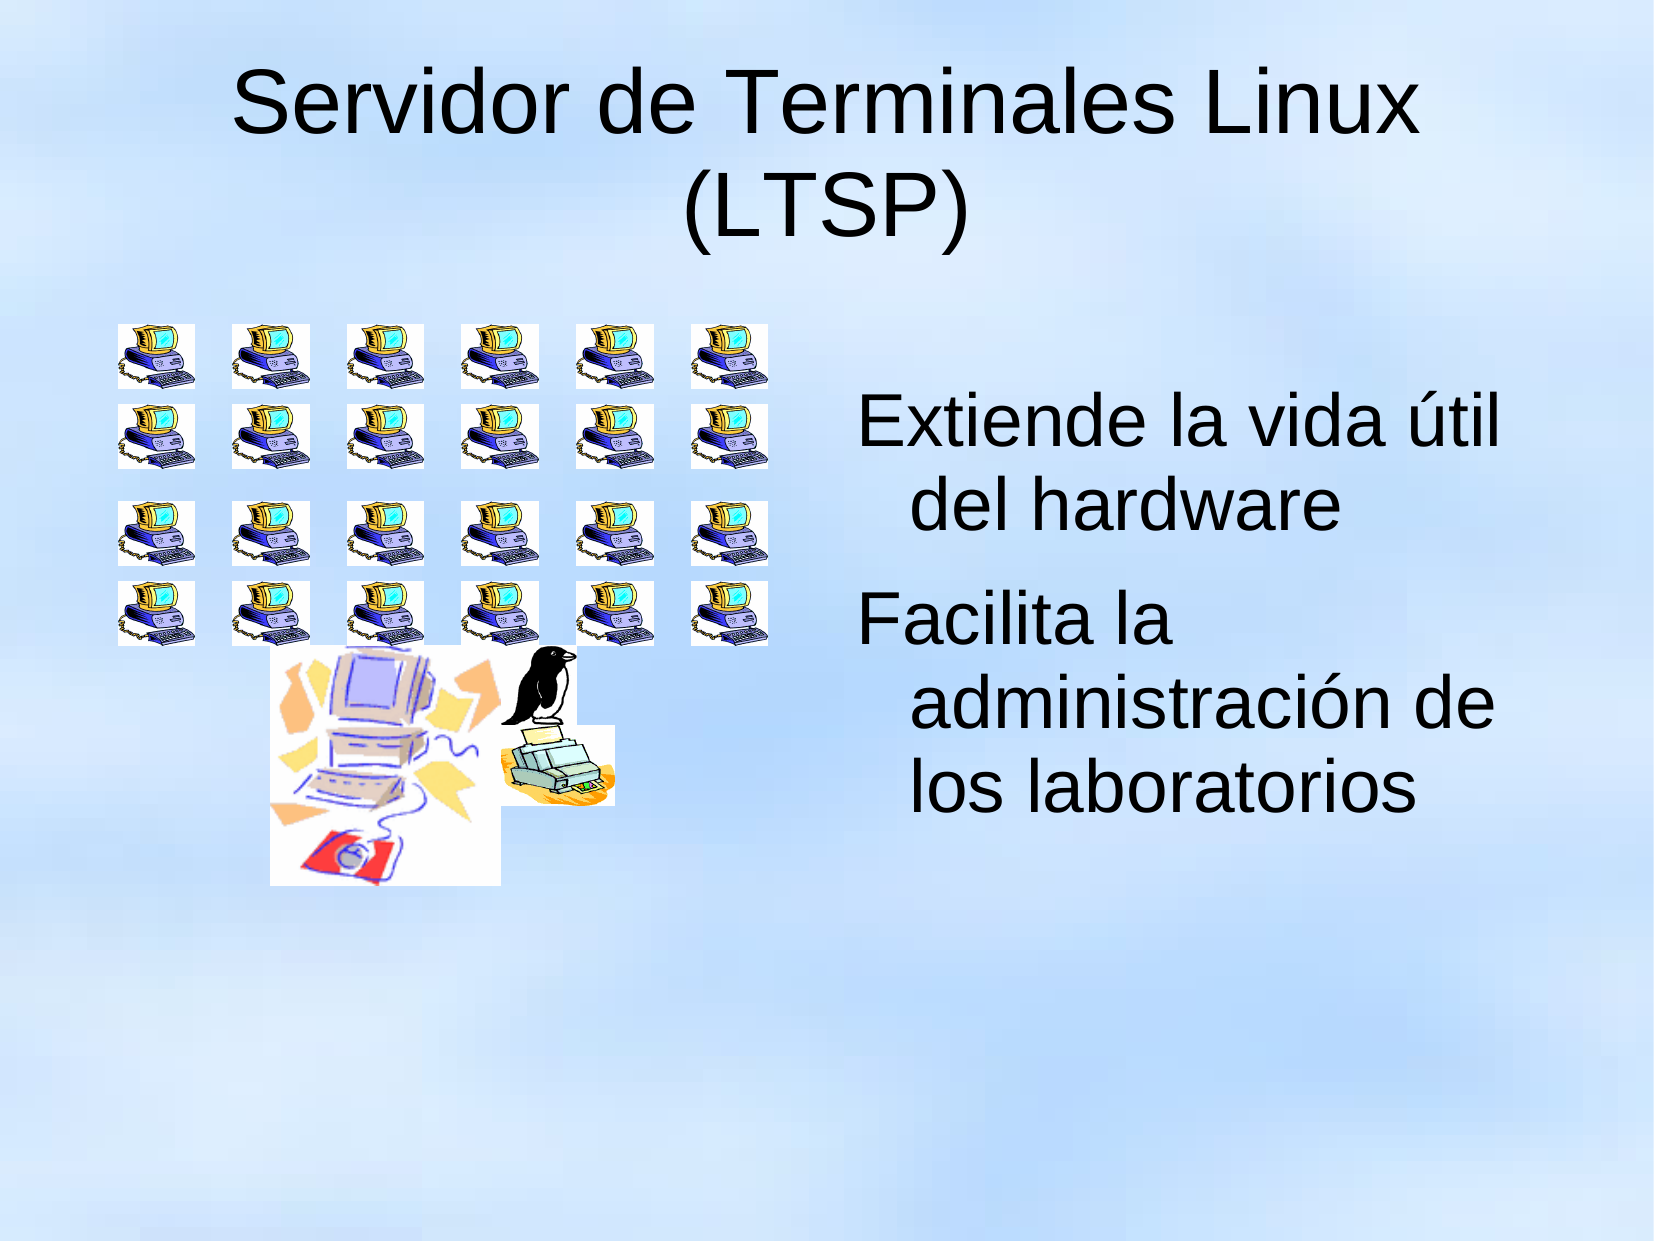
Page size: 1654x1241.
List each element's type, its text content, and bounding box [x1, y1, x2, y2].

list Extiende la vida útil del hardware Facilita la administración de los laboratorios [838, 378, 1565, 916]
title Servidor de Terminales Linux (LTSP) [82, 49, 1571, 257]
picture [0, 0, 1654, 1241]
